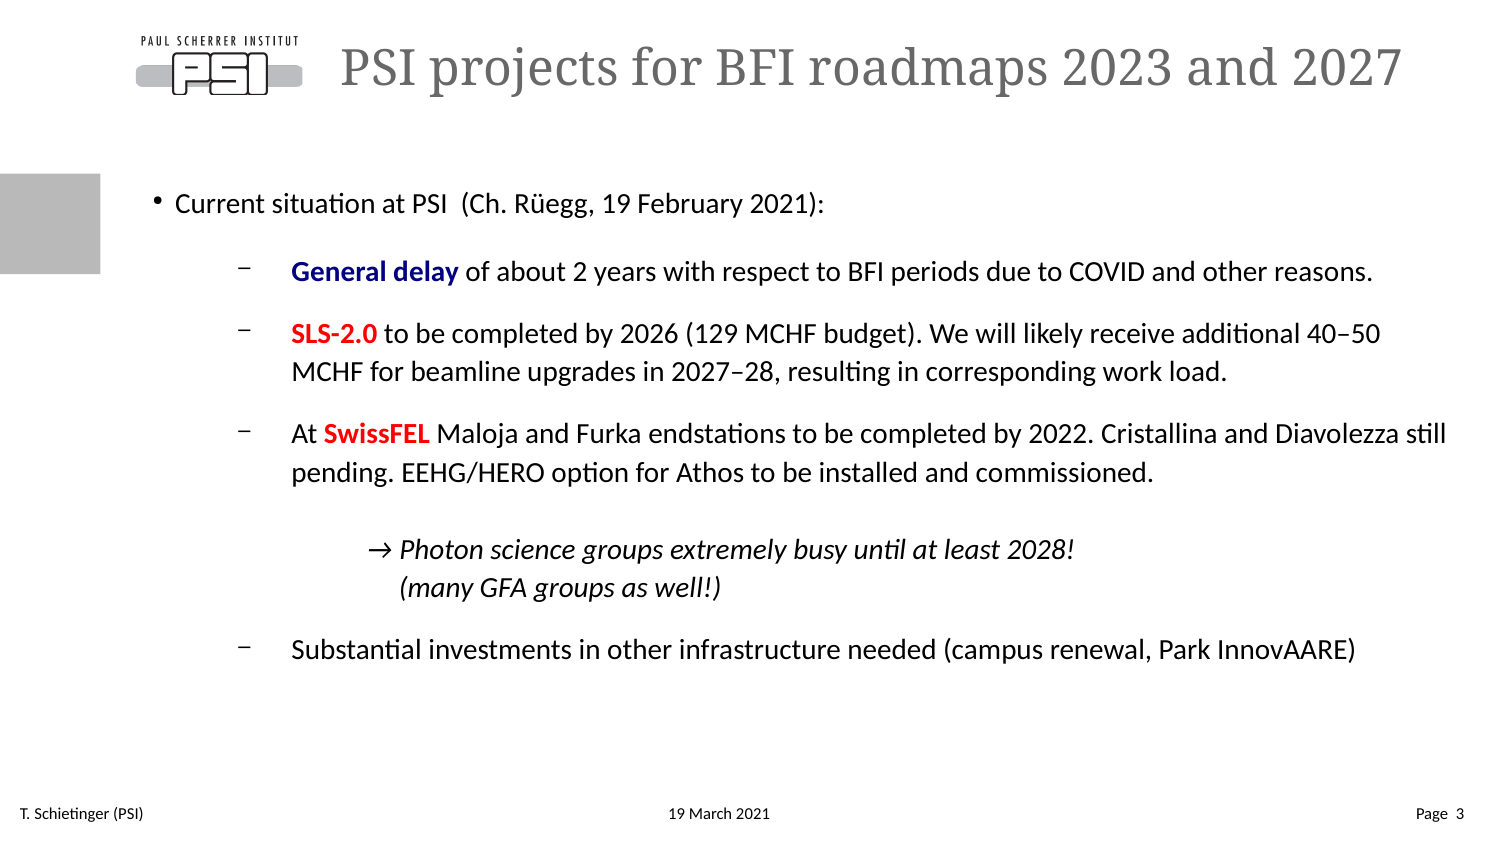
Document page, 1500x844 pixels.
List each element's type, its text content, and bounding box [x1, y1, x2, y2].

list Current situation at PSI (Ch. Rüegg, 19 February 2021): General delay of about 2 years with respect to BFI periods due to COVID and other reasons. SLS-2.0 to be completed by 2026 (129 MCHF budget). We will likely receive additional 40–50 MCHF for beamline upgrades in 2027–28, resulting in corresponding work load. At SwissFEL Maloja and Furka endstations to be completed by 2022. Cristallina and Diavolezza still pending. EEHG/HERO option for Athos to be installed and commissioned. → Photon science groups extremely busy until at least 2028! (many GFA groups as well!) Substantial investments in other infrastructure needed (campus renewal, Park InnovAARE) [149, 184, 1450, 766]
title PSI projects for BFI roadmaps 2023 and 2027 [340, 35, 1442, 98]
